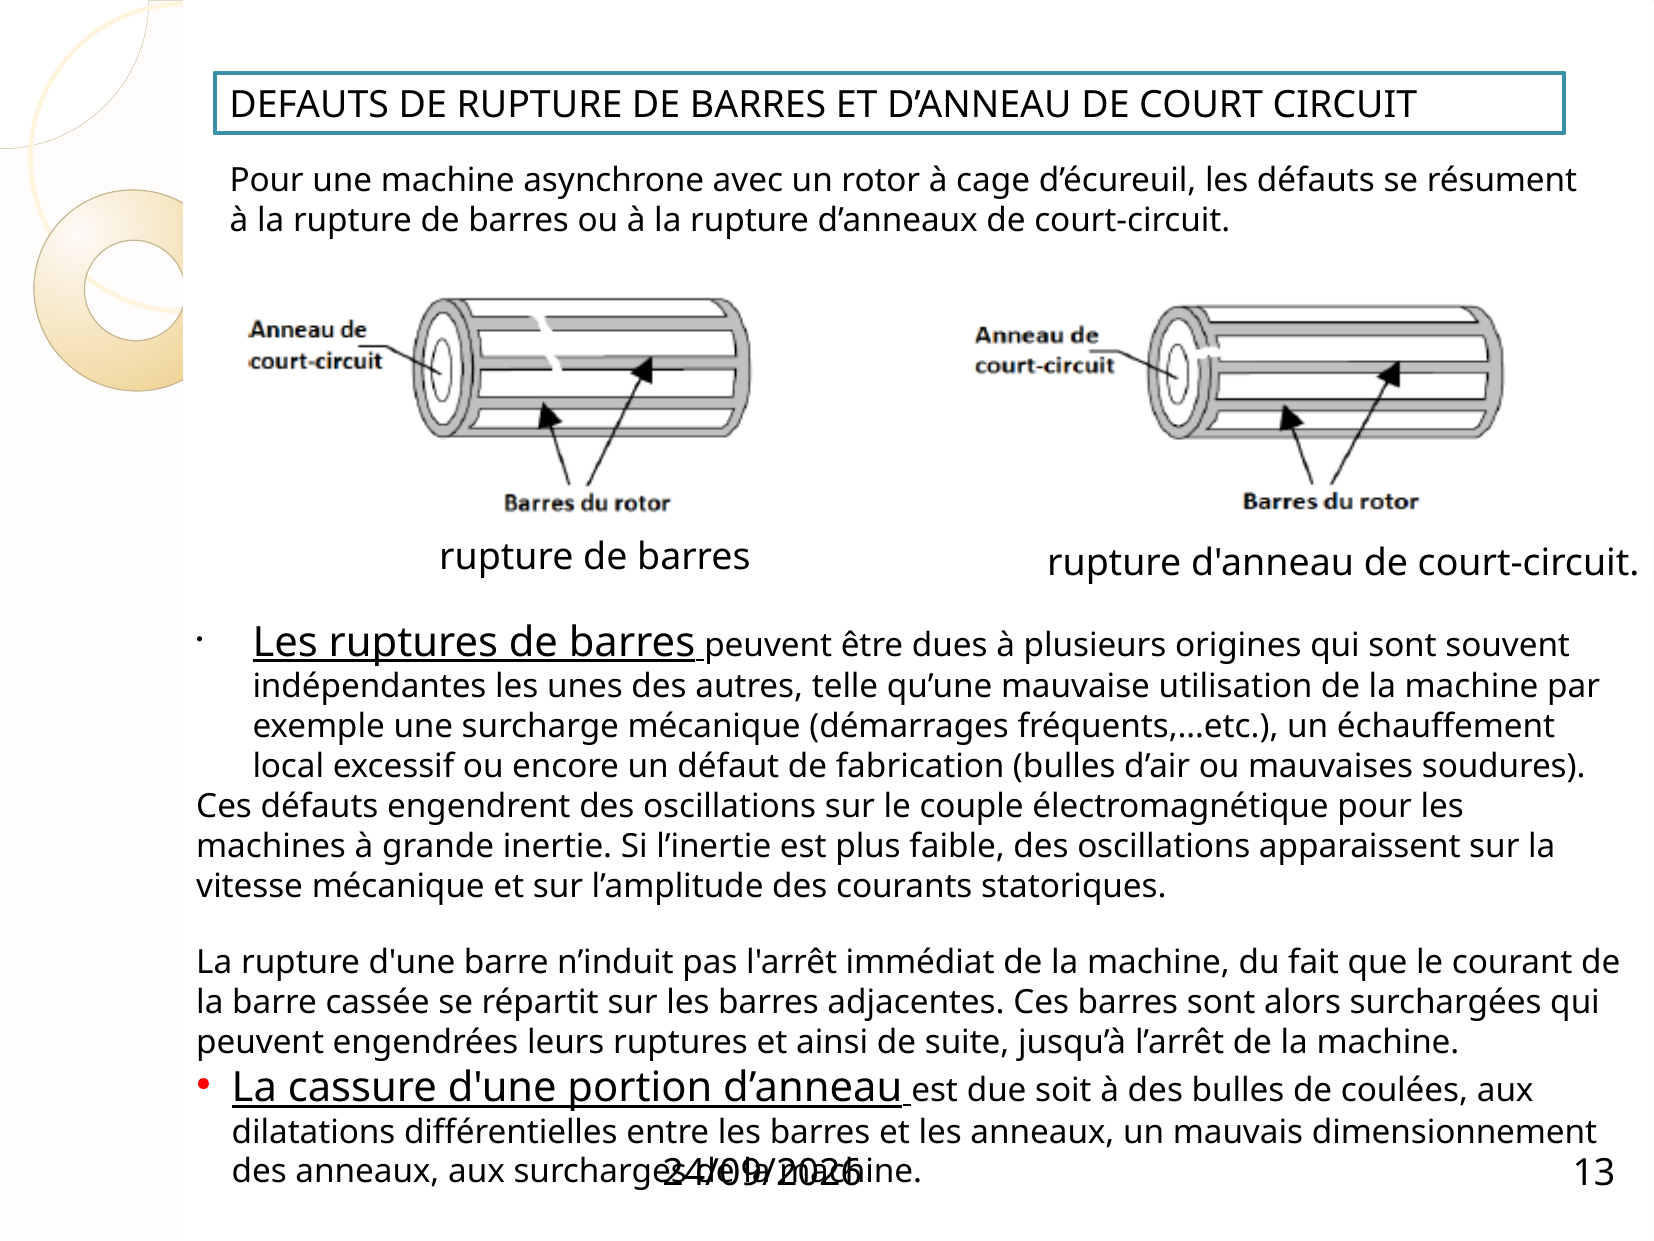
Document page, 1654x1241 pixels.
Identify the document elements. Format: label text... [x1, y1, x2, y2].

text_box La rupture d'une barre n’induit pas l'arrêt immédiat de la machine, du fait que le courant de la barre cassée se répartit sur les barres adjacentes. Ces barres sont alors surchargées qui peuvent engendrées leurs ruptures et ainsi de suite, jusqu’à l’arrêt de la machine. La cassure d'une portion d’anneau est due soit à des bulles de coulées, aux dilatations différentielles entre les barres et les anneaux, un mauvais dimensionnement des anneaux, aux surcharges de la machine. [181, 932, 1654, 1198]
slide_number <numéro> [1557, 1140, 1641, 1227]
text_box Pour une machine asynchrone avec un rotor à cage d’écureuil, les défauts se résument à la rupture de barres ou à la rupture d’anneaux de court-circuit. [214, 151, 1608, 246]
slide_number 02/07/2018 [647, 1140, 1034, 1227]
text_box rupture de barres [424, 524, 766, 585]
text_box rupture d'anneau de court-circuit. [1032, 530, 1654, 591]
picture [233, 281, 790, 577]
text_box Les ruptures de barres peuvent être dues à plusieurs origines qui sont souvent indépendantes les unes des autres, telle qu’une mauvaise utilisation de la machine par exemple une surcharge mécanique (démarrages fréquents,…etc.), un échauffement local excessif ou encore un défaut de fabrication (bulles d’air ou mauvaises soudures). Ces défauts engendrent des oscillations sur le couple électromagnétique pour les machines à grande inertie. Si l’inertie est plus faible, des oscillations apparaissent sur la vitesse mécanique et sur l’amplitude des courants statoriques. [181, 607, 1634, 932]
text_box DEFAUTS DE RUPTURE DE BARRES ET D’ANNEAU DE COURT CIRCUIT [214, 73, 1565, 133]
picture [956, 286, 1545, 577]
